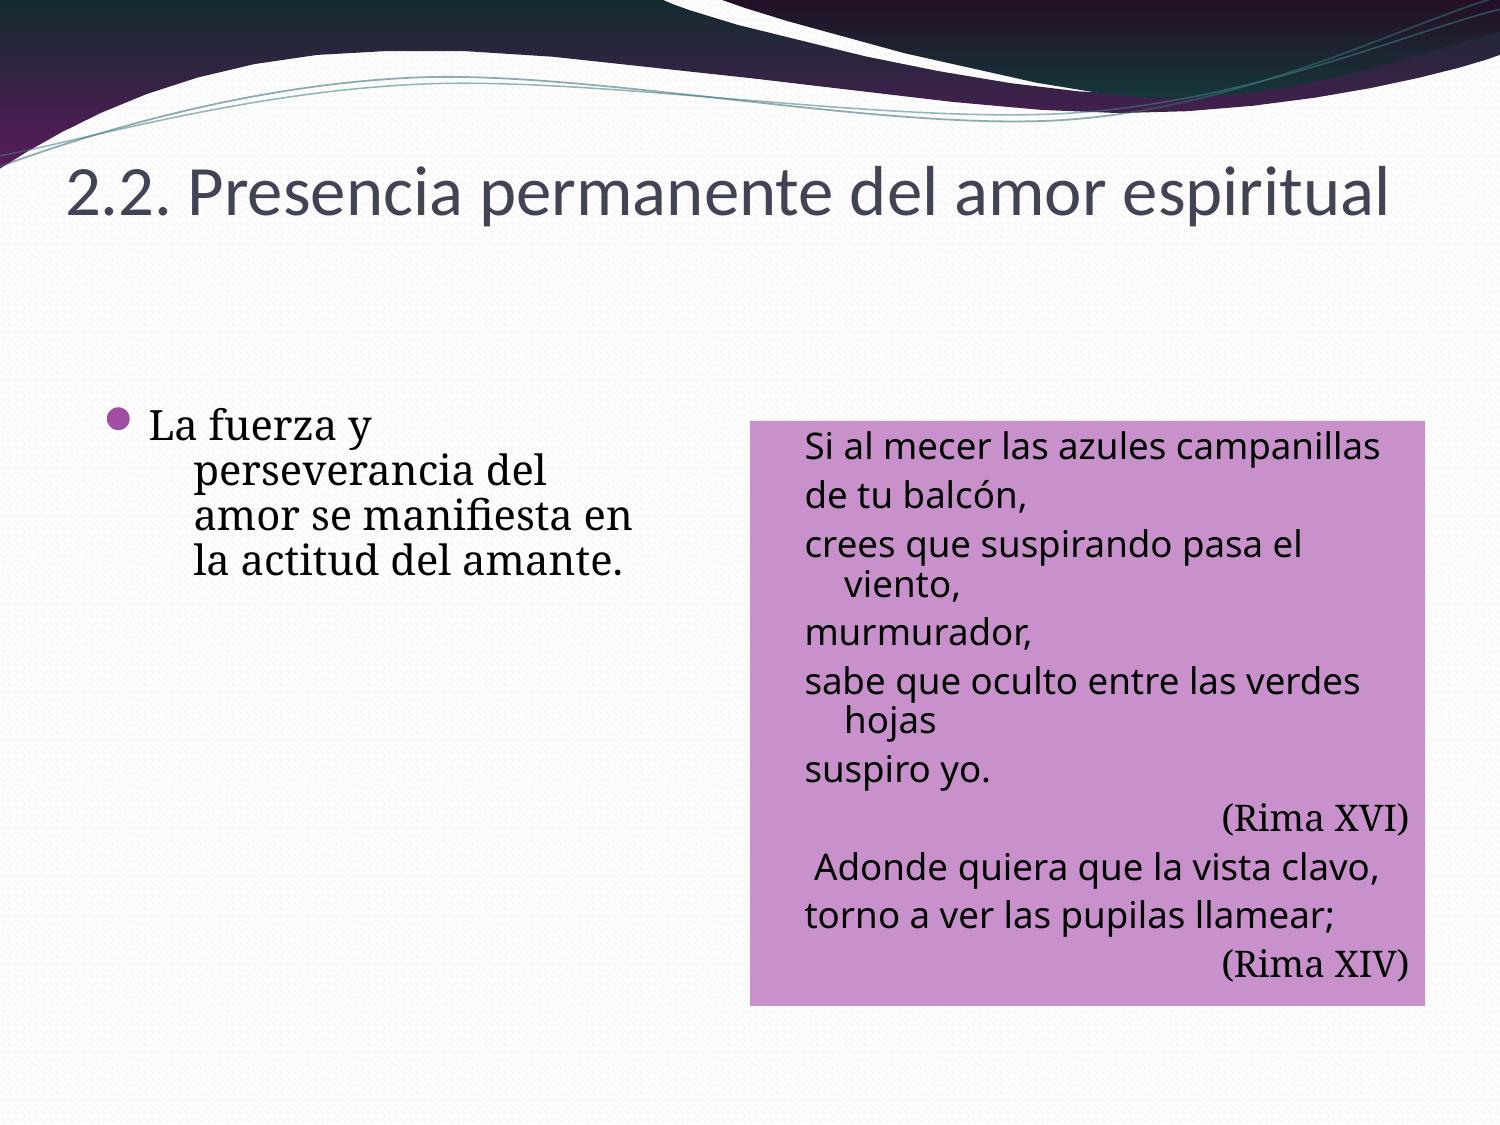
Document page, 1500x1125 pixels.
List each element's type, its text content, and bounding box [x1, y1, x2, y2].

list Si al mecer las azules campanillas de tu balcón, crees que suspirando pasa el viento, murmurador, sabe que oculto entre las verdes hojas suspiro yo. (Rima XVI) Adonde quiera que la vista clavo, torno a ver las pupilas llamear; (Rima XIV) [750, 420, 1426, 1006]
list La fuerza y perseverancia del amor se manifiesta en la actitud del amante. [88, 397, 668, 610]
title 2.2. Presencia permanente del amor espiritual [64, 101, 1415, 230]
